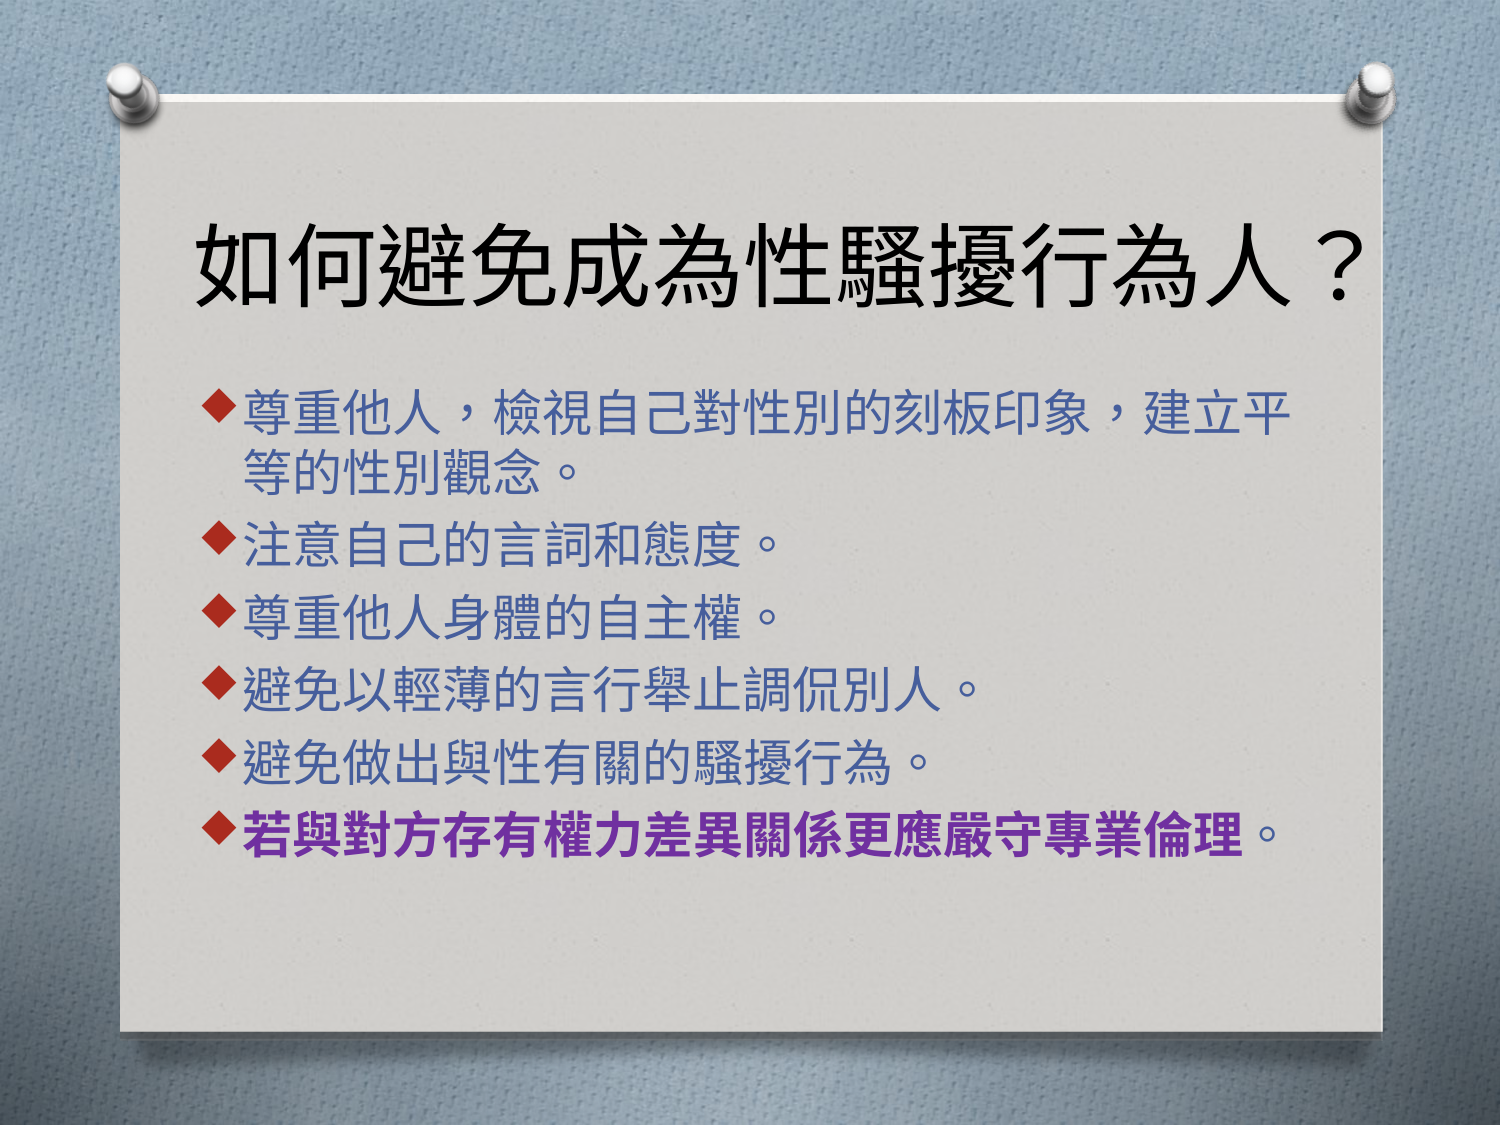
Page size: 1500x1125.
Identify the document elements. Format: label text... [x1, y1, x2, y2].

list 尊重他人，檢視自己對性別的刻板印象，建立平等的性別觀念。 注意自己的言詞和態度。 尊重他人身體的自主權。 避免以輕薄的言行舉止調侃別人。 避免做出與性有關的騷擾行為。 若與對方存有權力差異關係更應嚴守專業倫理。 [183, 373, 1317, 941]
picture [0, 0, 1500, 1125]
title 如何避免成為性騷擾行為人？ [135, 184, 1353, 327]
